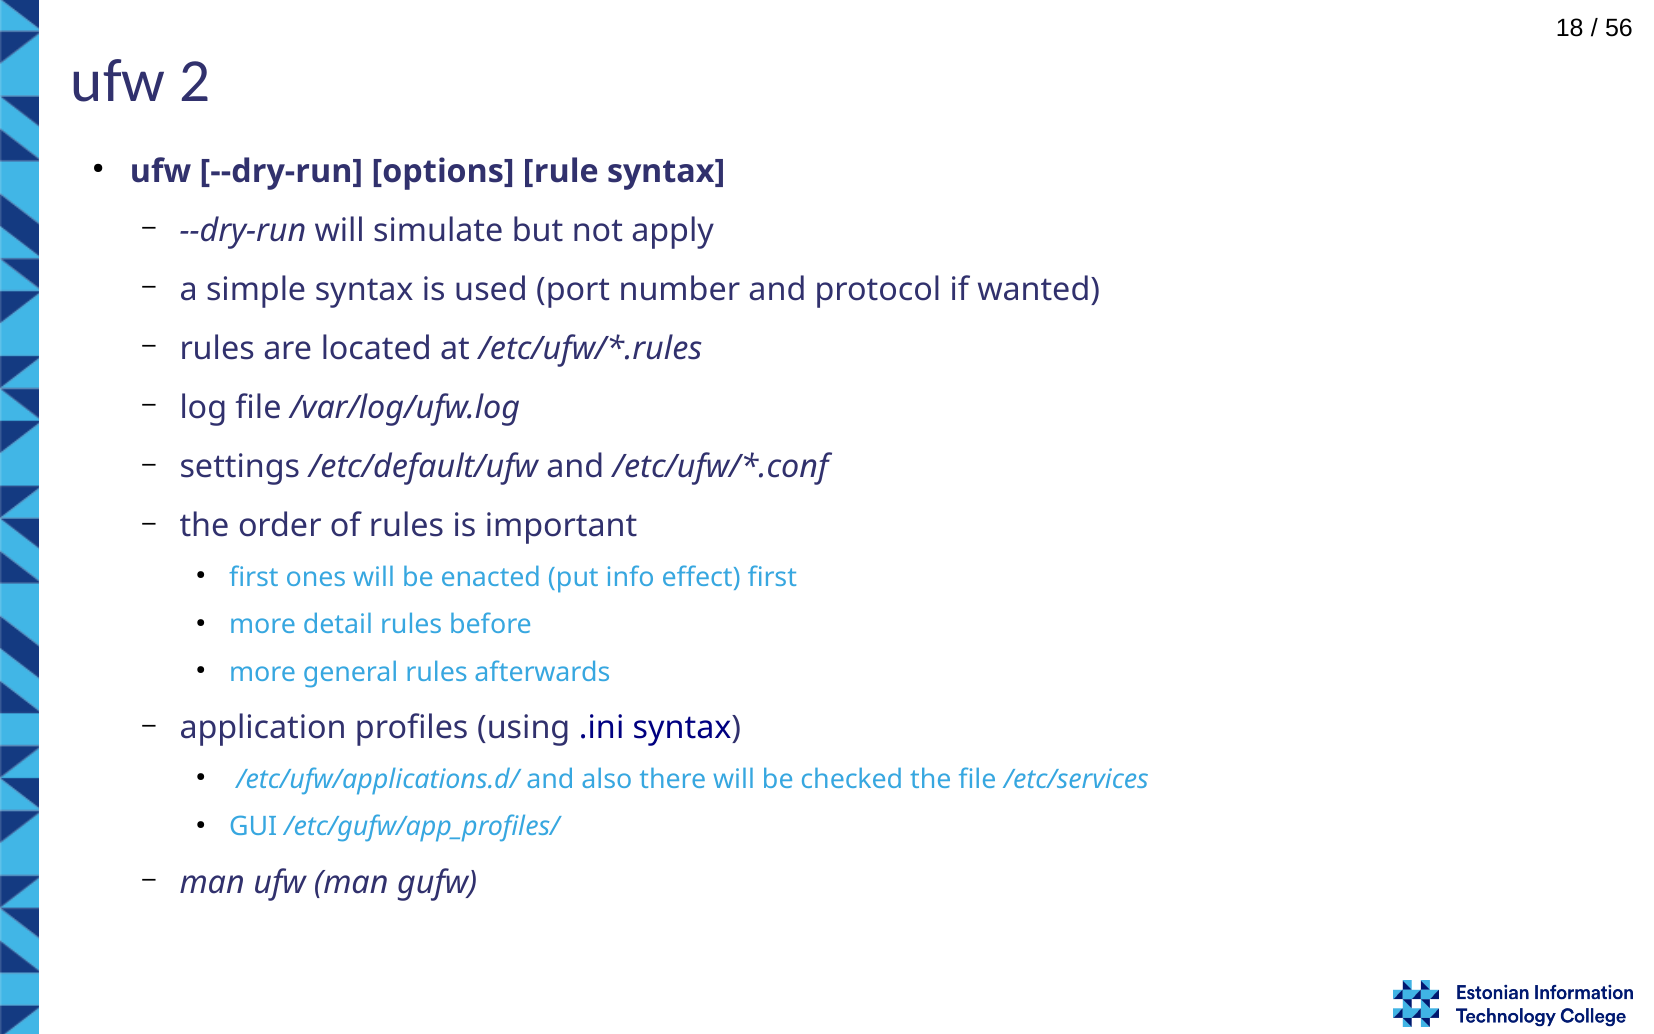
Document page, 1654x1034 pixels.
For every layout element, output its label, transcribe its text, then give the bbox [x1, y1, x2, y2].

title ufw 2 [70, 41, 1630, 130]
picture [1393, 980, 1633, 1027]
list ufw [--dry-run] [options] [rule syntax] --dry-run will simulate but not apply a simple syntax is used (port number and protocol if wanted) rules are located at /etc/ufw/*.rules log file /var/log/ufw.log settings /etc/default/ufw and /etc/ufw/*.conf the order of rules is important first ones will be enacted (put info effect) first more detail rules before more general rules afterwards application profiles (using .ini syntax) /etc/ufw/applications.d/ and also there will be checked the file /etc/services GUI /etc/gufw/app_profiles/ man ufw (man gufw) [80, 147, 1536, 915]
